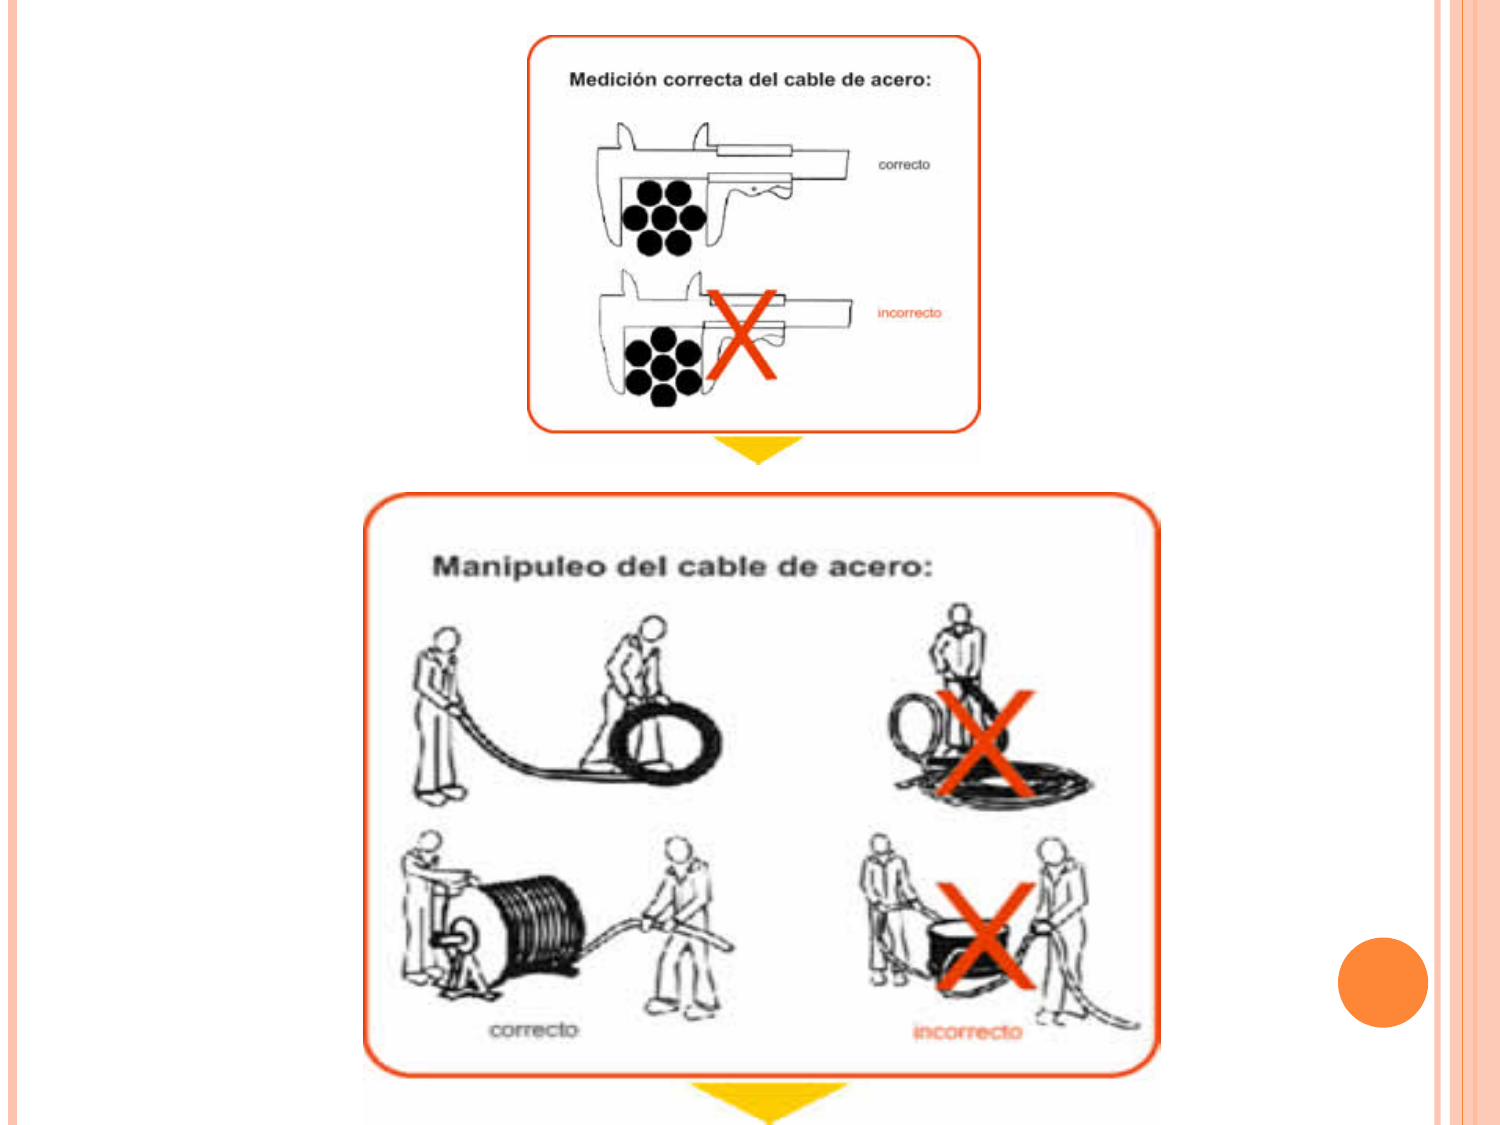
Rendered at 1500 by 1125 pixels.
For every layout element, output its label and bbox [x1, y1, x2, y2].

picture [363, 492, 1161, 1125]
picture [527, 35, 981, 465]
